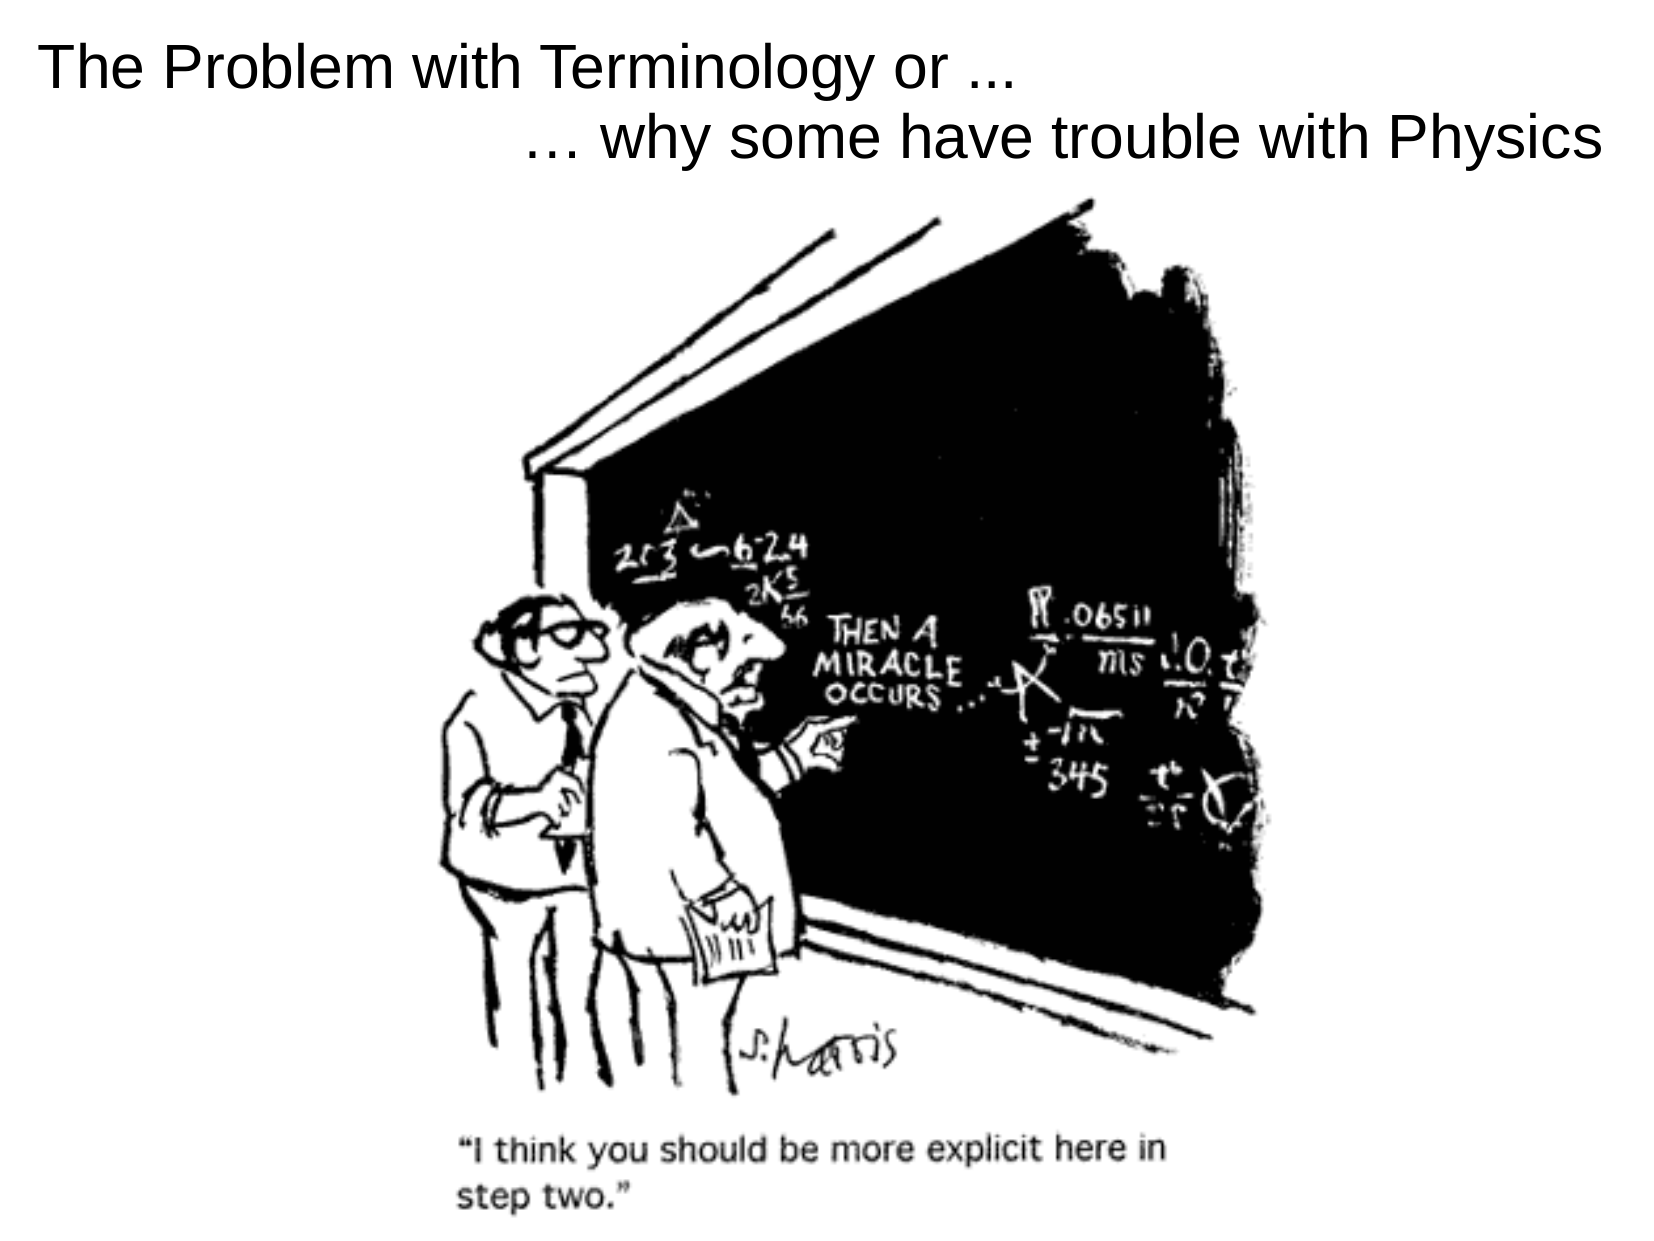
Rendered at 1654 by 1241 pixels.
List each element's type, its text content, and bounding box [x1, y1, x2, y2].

text_box The Problem with Terminology or ... … why some have trouble with Physics [23, 24, 1638, 179]
picture [389, 192, 1306, 1224]
